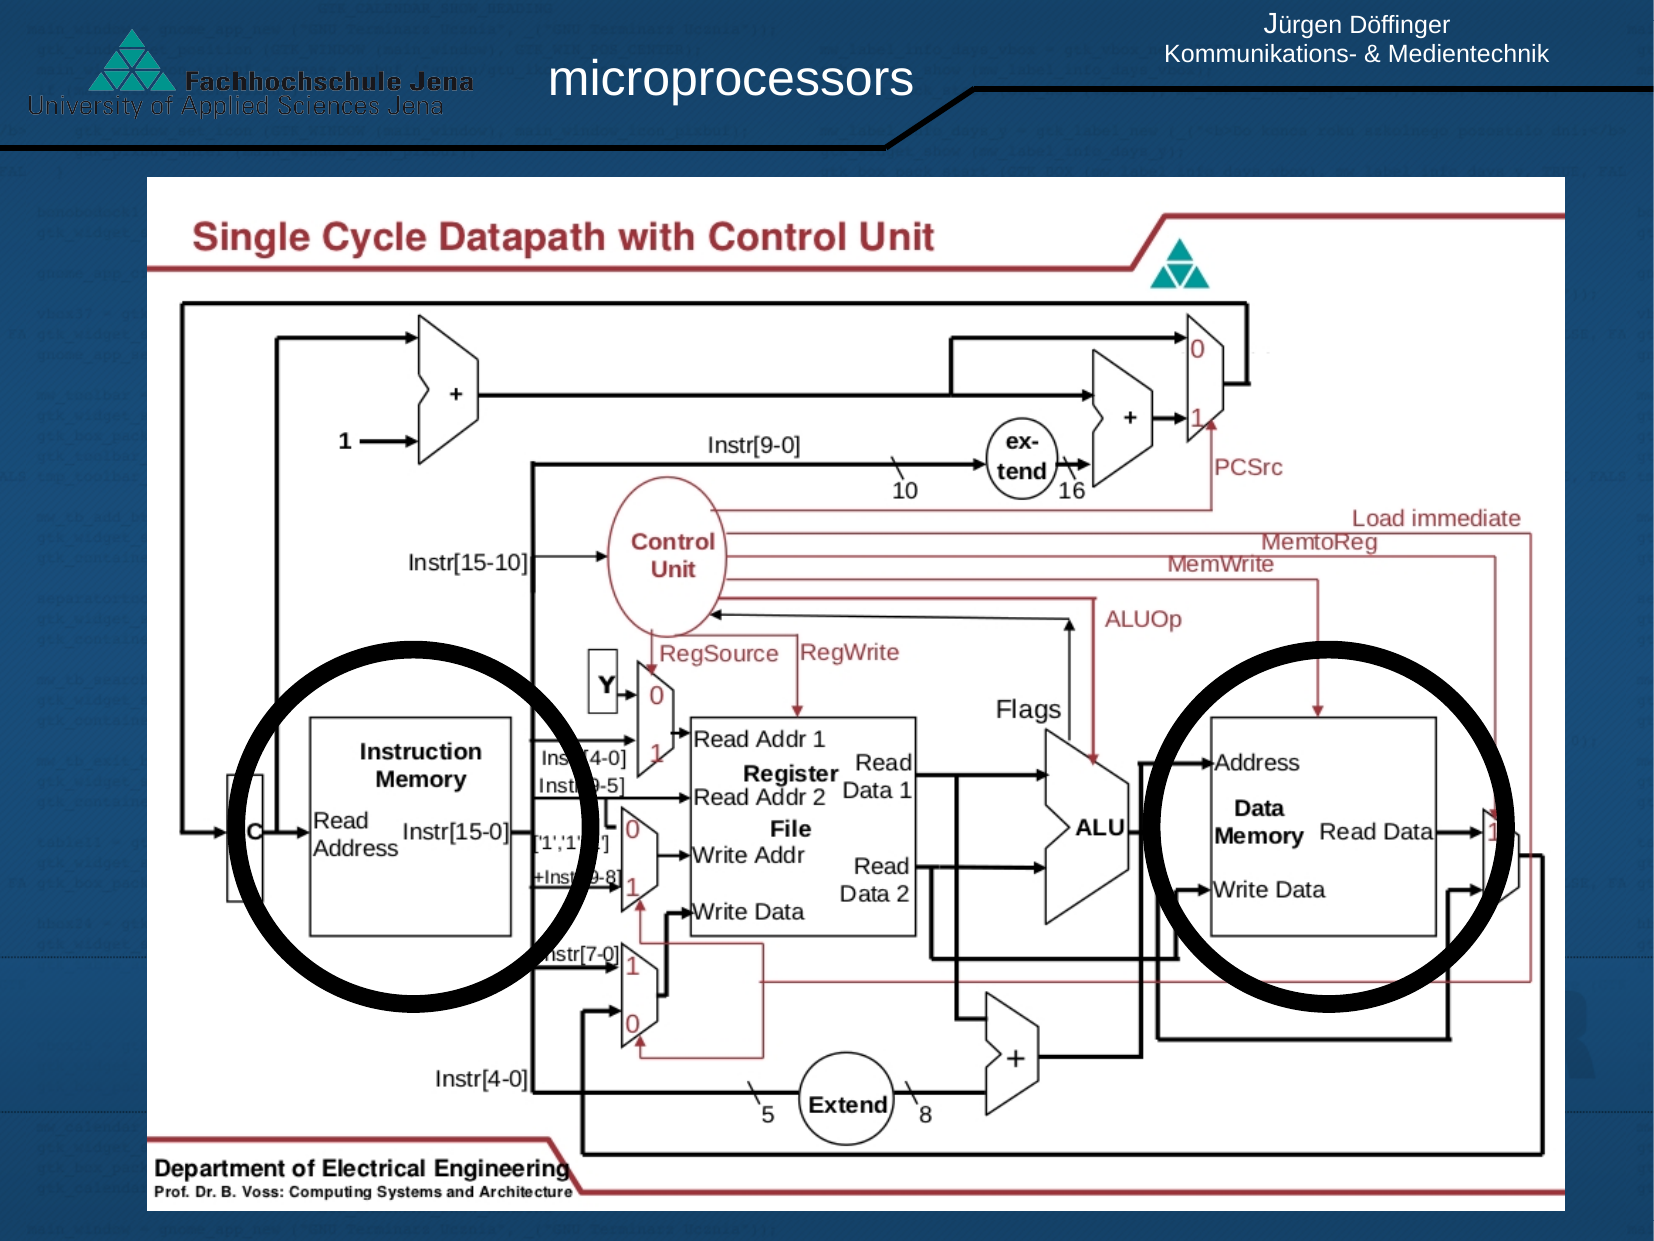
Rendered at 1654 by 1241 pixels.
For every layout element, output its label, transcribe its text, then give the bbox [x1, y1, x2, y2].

picture [0, 0, 1654, 145]
picture [0, 92, 1654, 1241]
text_box Jürgen Döffinger Kommunikations- & Medientechnik [1149, 0, 1565, 76]
text_box microprocessors [533, 42, 930, 114]
